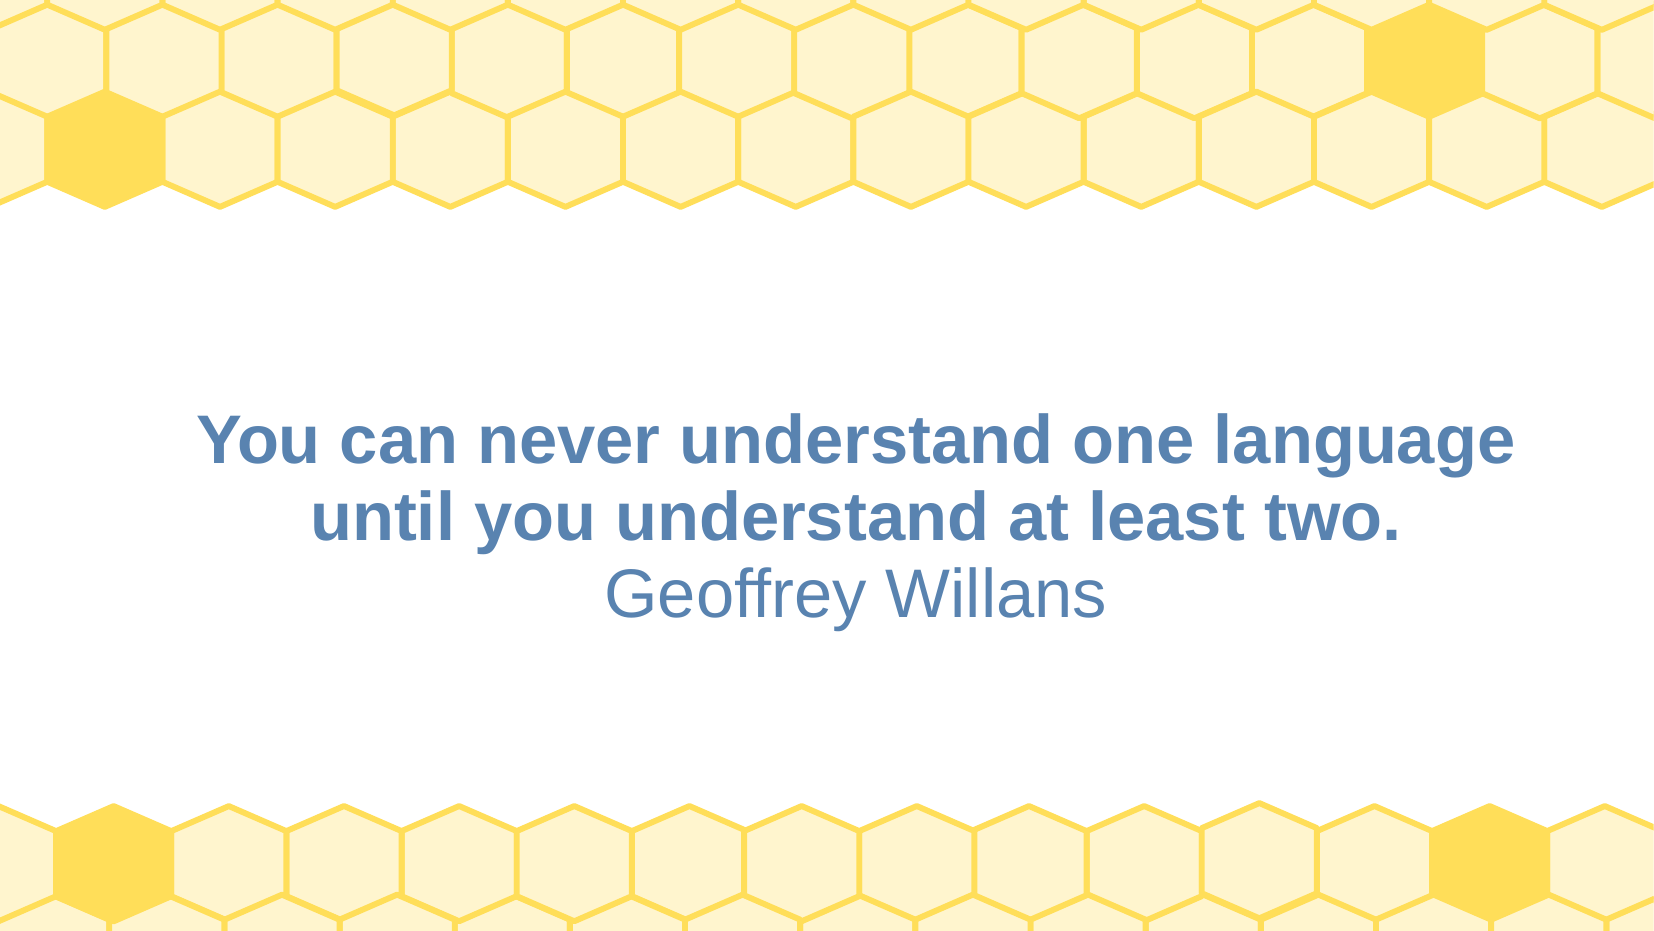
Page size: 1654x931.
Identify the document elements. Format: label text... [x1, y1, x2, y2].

title You can never understand one language until you understand at least two. Geoffrey Willans [118, 324, 1595, 709]
